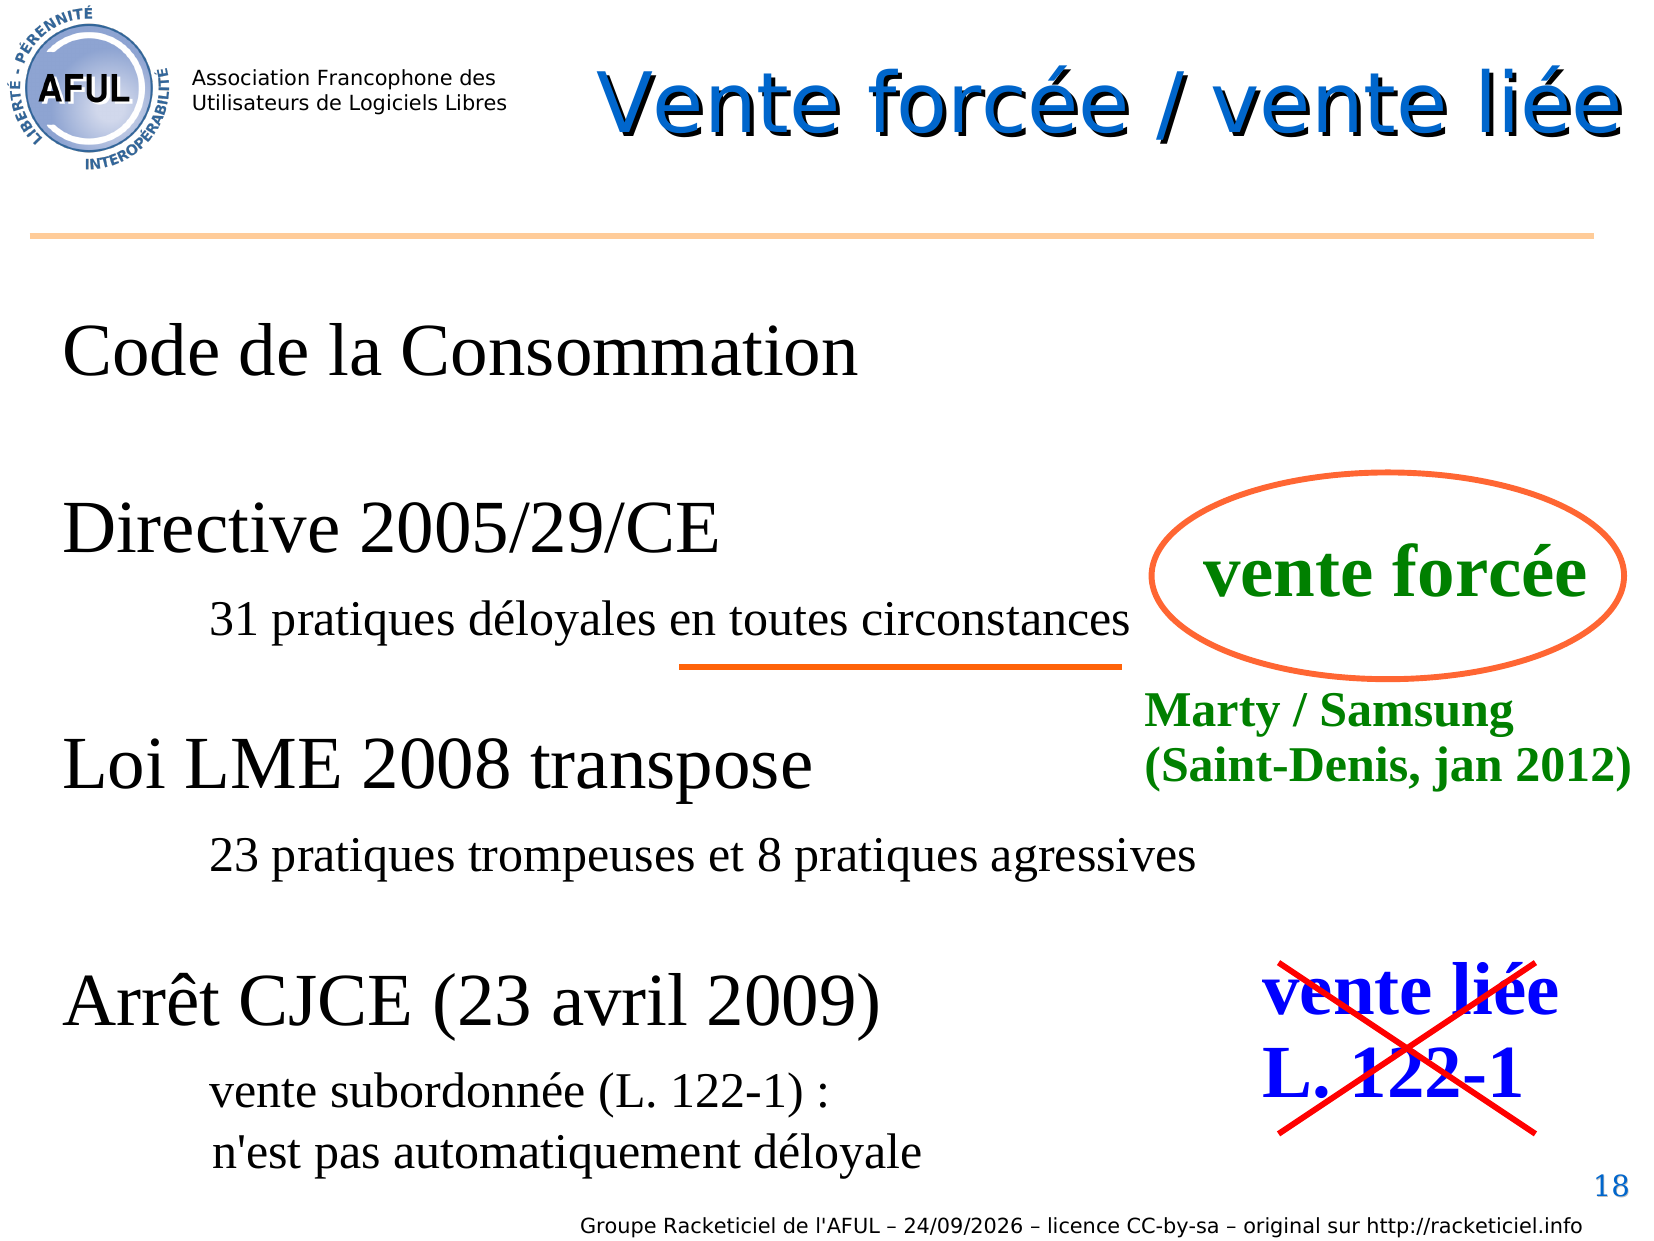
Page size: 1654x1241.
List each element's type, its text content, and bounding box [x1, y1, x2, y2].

picture [0, 0, 178, 178]
text_box Arrêt CJCE (23 avril 2009) vente subordonnée (L. 122-1) : n'est pas automatiquement déloyale [47, 950, 939, 1208]
title Vente forcée / vente liée [501, 7, 1625, 200]
text_box vente forcée [1188, 522, 1604, 635]
text_box Directive 2005/29/CE 31 pratiques déloyales en toutes circonstances [47, 478, 1148, 675]
text_box Loi LME 2008 transpose 23 pratiques trompeuses et 8 pratiques agressives [47, 714, 1213, 911]
text_box Code de la Consommation [47, 301, 875, 407]
text_box vente liée L. 122-1 [1247, 940, 1575, 1151]
text_box Marty / Samsung (Saint-Denis, jan 2012) [1129, 674, 1648, 821]
